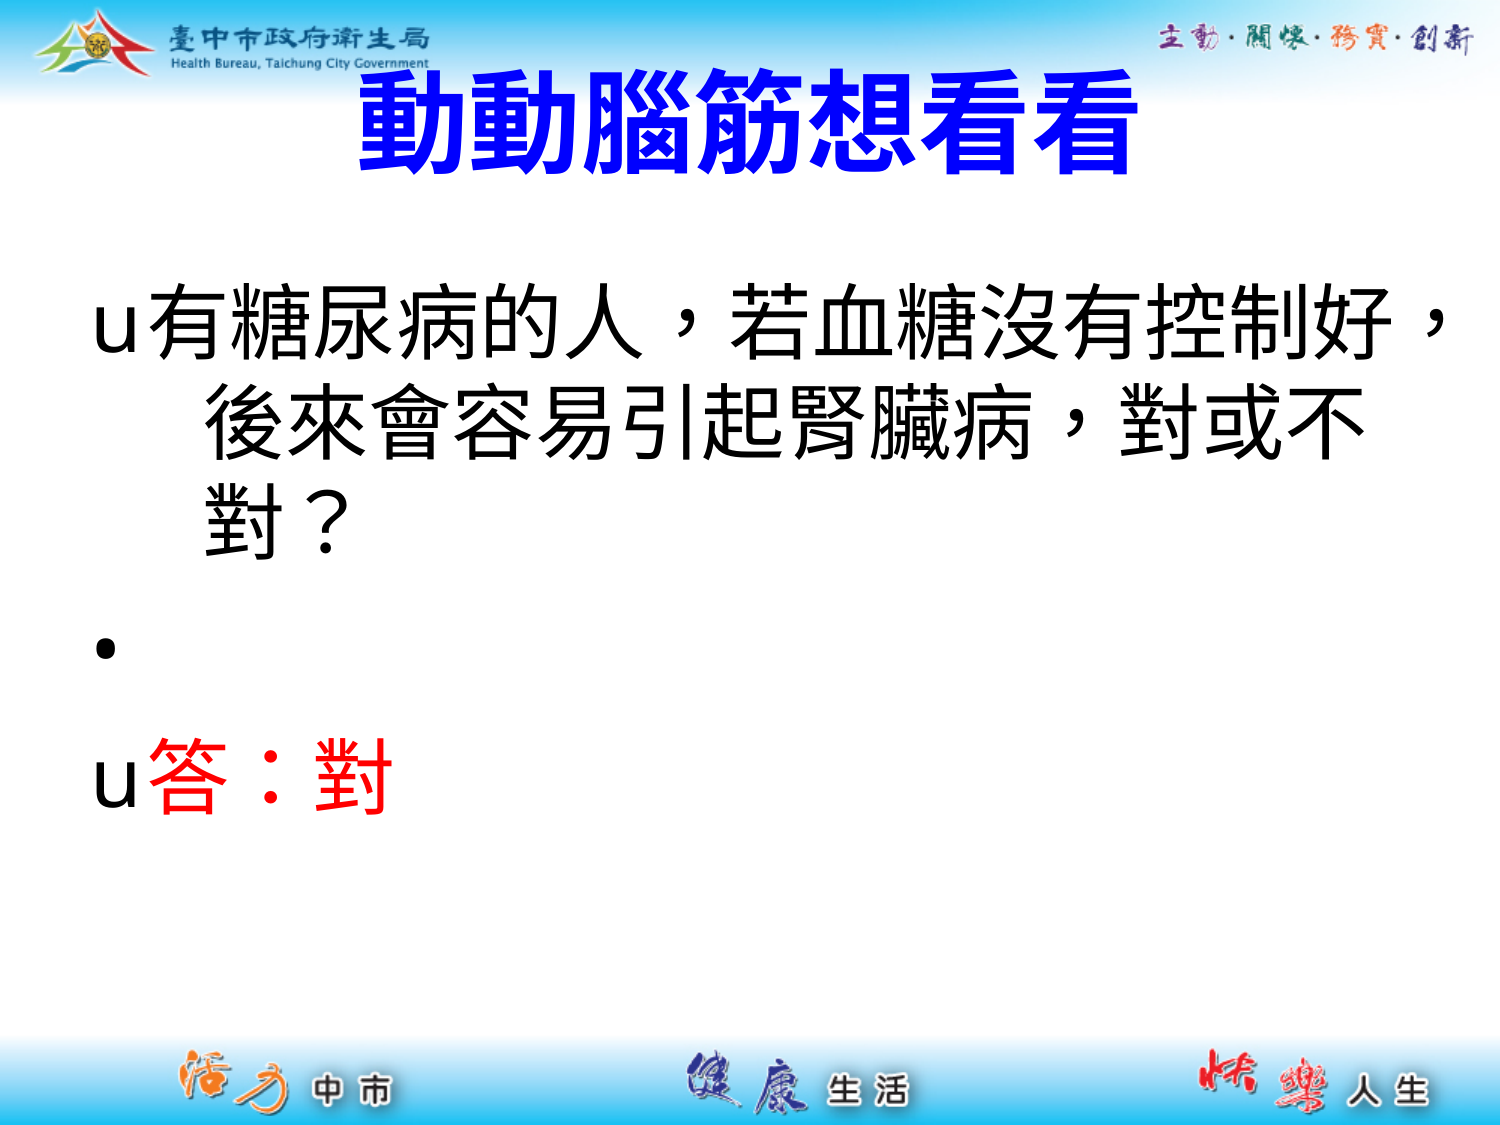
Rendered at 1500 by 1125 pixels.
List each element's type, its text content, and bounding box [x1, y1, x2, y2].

list 有糖尿病的人，若血糖沒有控制好，後來會容易引起腎臟病，對或不對？ 答：對 [75, 262, 1426, 1005]
title 動動腦筋想看看 [75, 45, 1426, 233]
